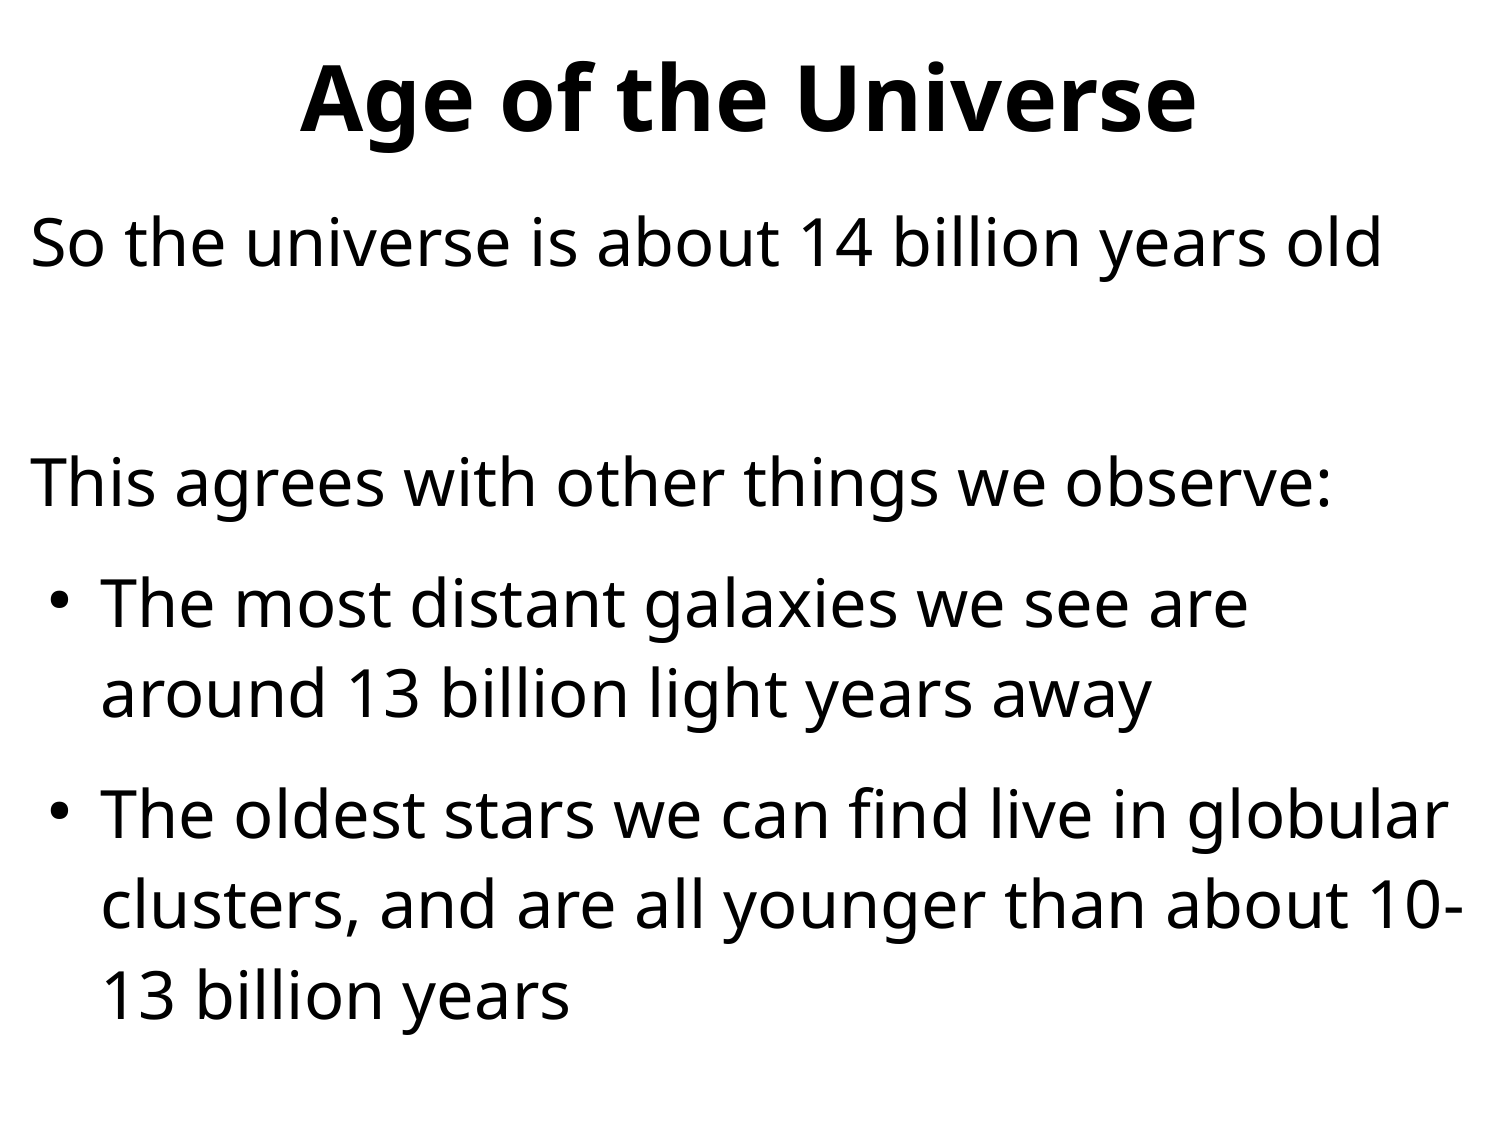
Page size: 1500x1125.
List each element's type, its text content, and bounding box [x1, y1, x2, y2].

list So the universe is about 14 billion years old This agrees with other things we observe: The most distant galaxies we see are around 13 billion light years away The oldest stars we can find live in globular clusters, and are all younger than about 10-13 billion years [30, 195, 1471, 1096]
title Age of the Universe [30, 21, 1471, 172]
